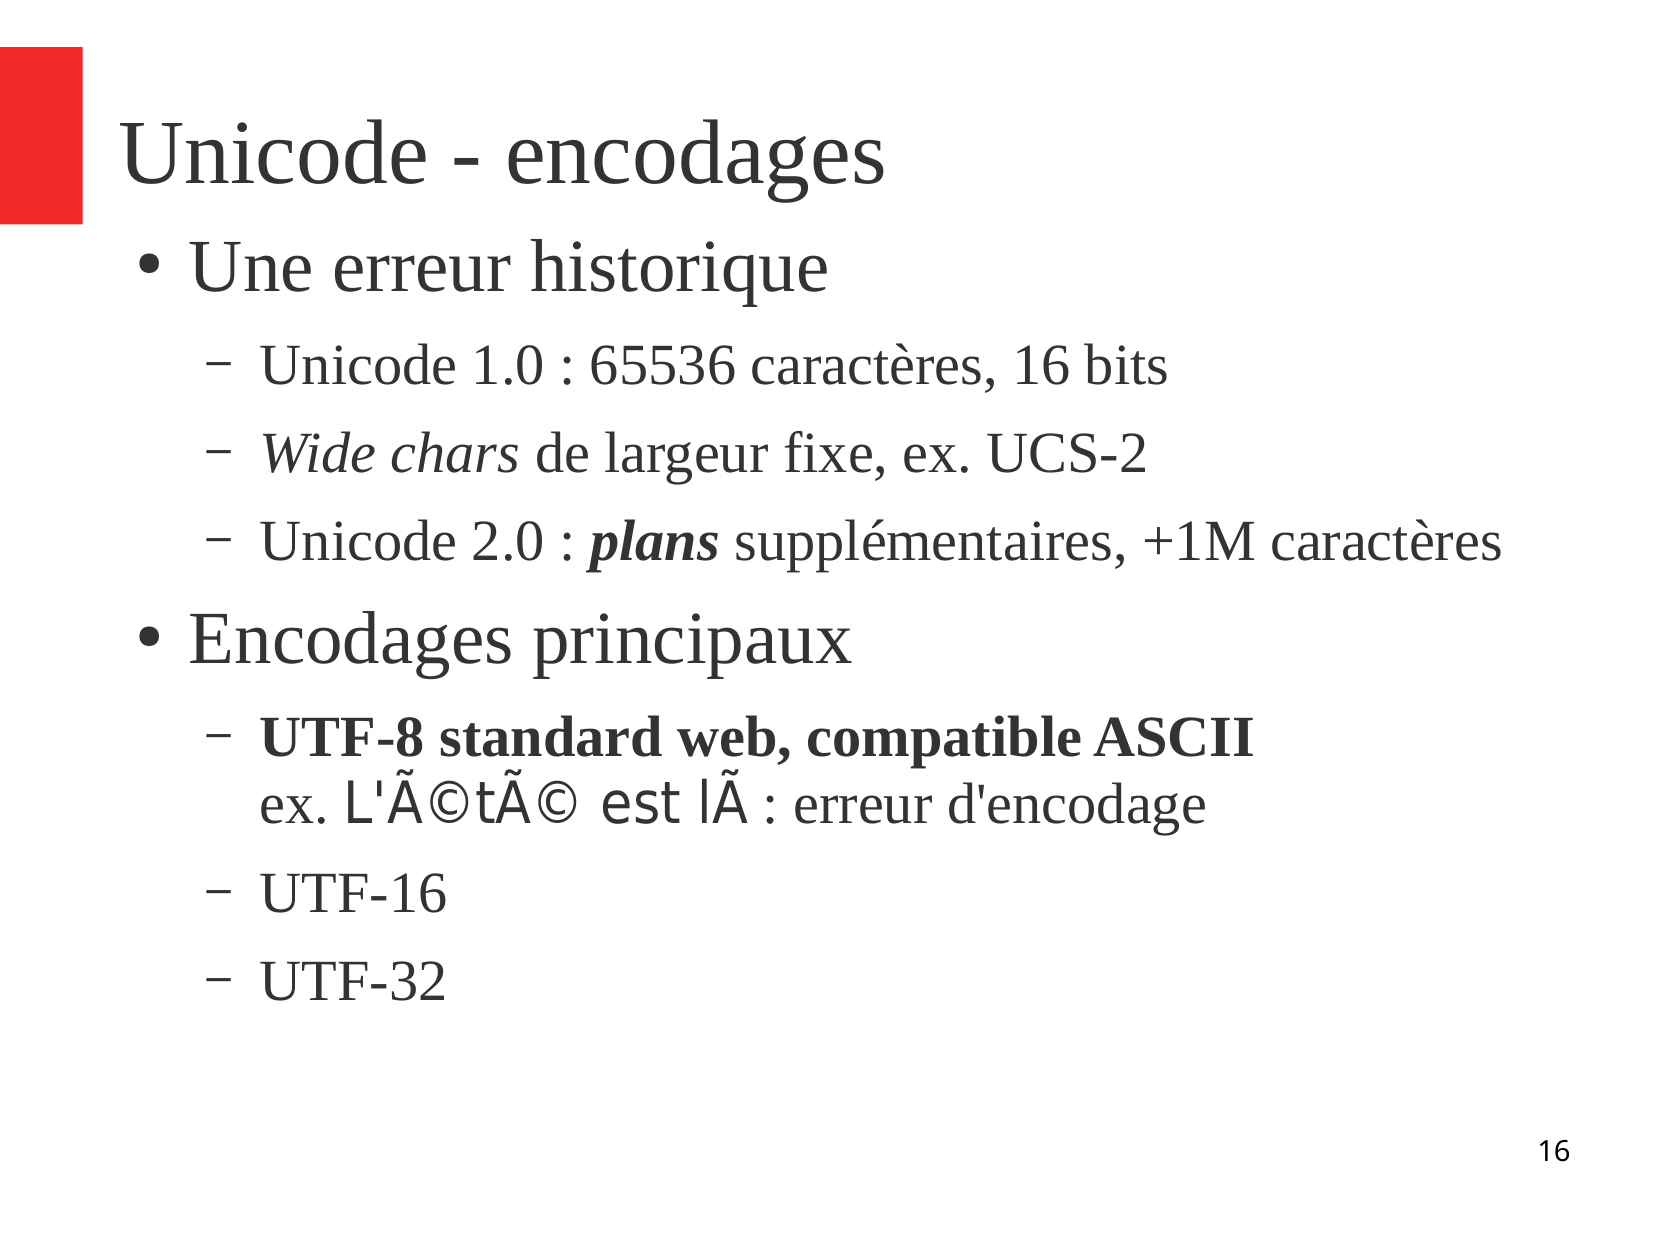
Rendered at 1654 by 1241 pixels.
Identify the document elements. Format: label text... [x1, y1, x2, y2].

title Unicode - encodages [118, 49, 1571, 257]
list Une erreur historique Unicode 1.0 : 65536 caractères, 16 bits Wide chars de largeur fixe, ex. UCS-2 Unicode 2.0 : plans supplémentaires, +1M caractères Encodages principaux UTF-8 standard web, compatible ASCII ex. L'Ã©tÃ© est lÃ : erreur d'encodage UTF-16 UTF-32 [118, 224, 1536, 1074]
